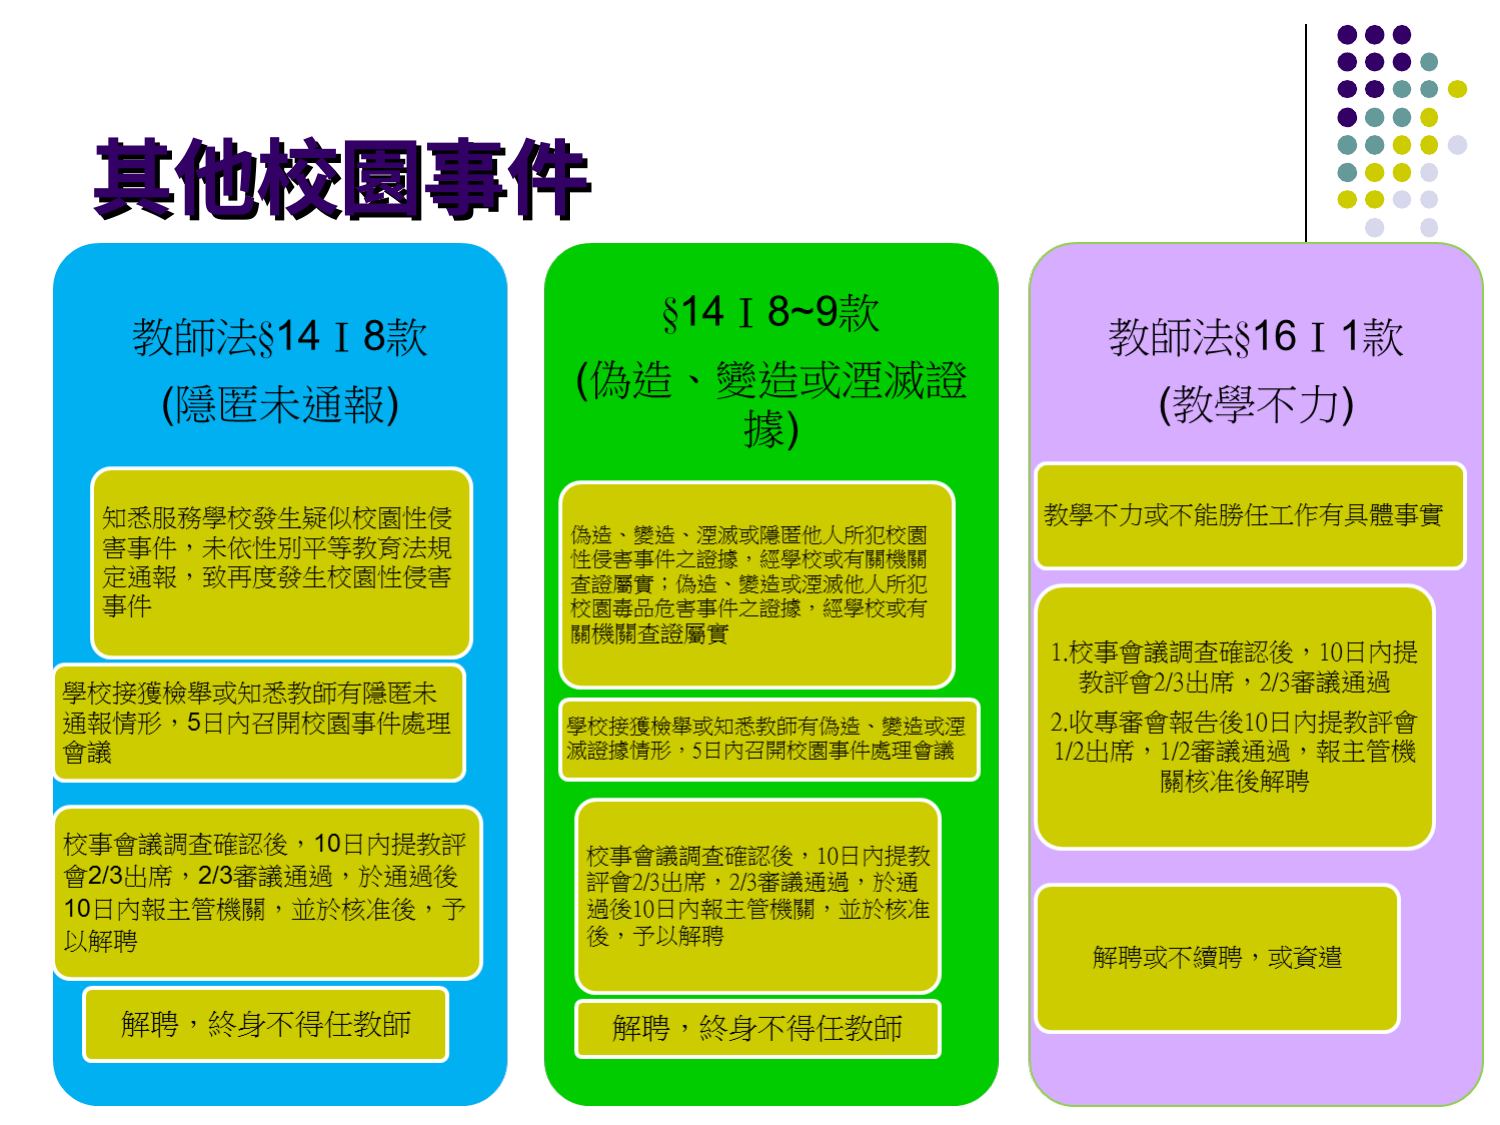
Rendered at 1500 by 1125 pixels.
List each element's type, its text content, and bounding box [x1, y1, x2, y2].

title 其他校園事件 [74, 20, 1313, 233]
picture [83, 986, 449, 1062]
picture [91, 467, 473, 659]
picture [45, 242, 1484, 1108]
